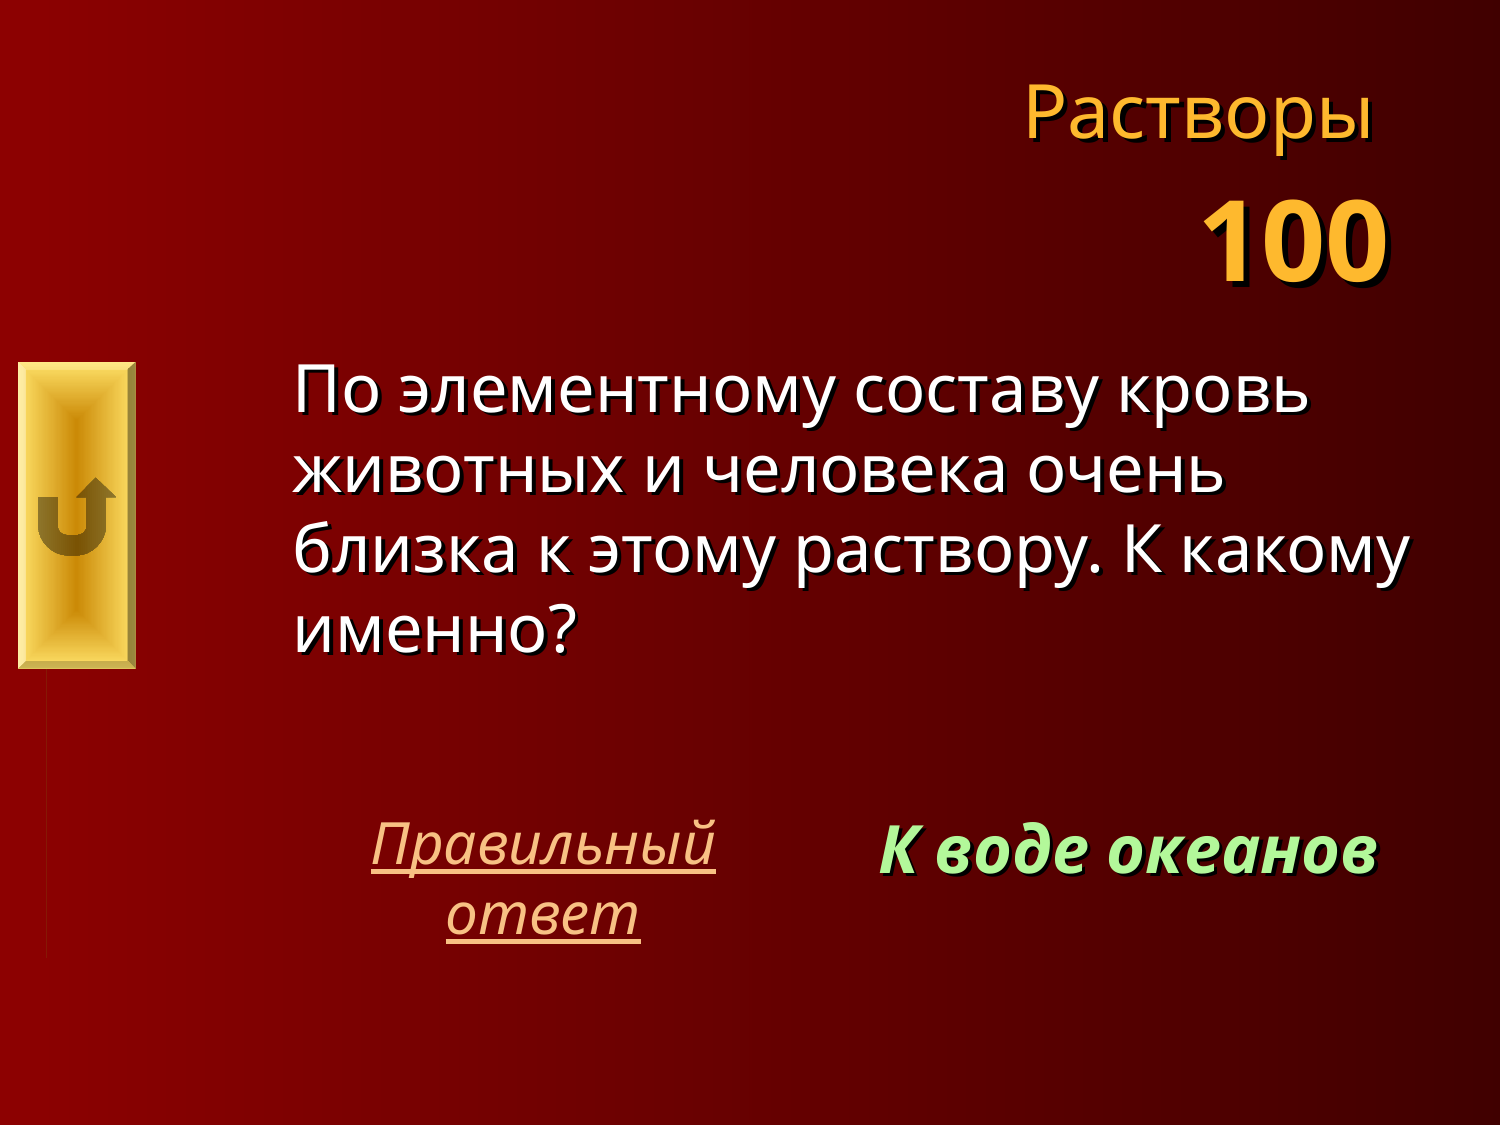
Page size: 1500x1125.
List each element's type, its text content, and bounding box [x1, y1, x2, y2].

title Растворы [915, 54, 1483, 161]
subtitle По элементному составу кровь животных и человека очень близка к этому раствору. К какому именно? [277, 337, 1447, 764]
text_box 100 [1163, 160, 1424, 291]
text_box 60 [17, 361, 26, 669]
text_box [19, 361, 136, 669]
text_box К воде океанов [253, 798, 1412, 1094]
text_box Правильный ответ [253, 798, 833, 882]
